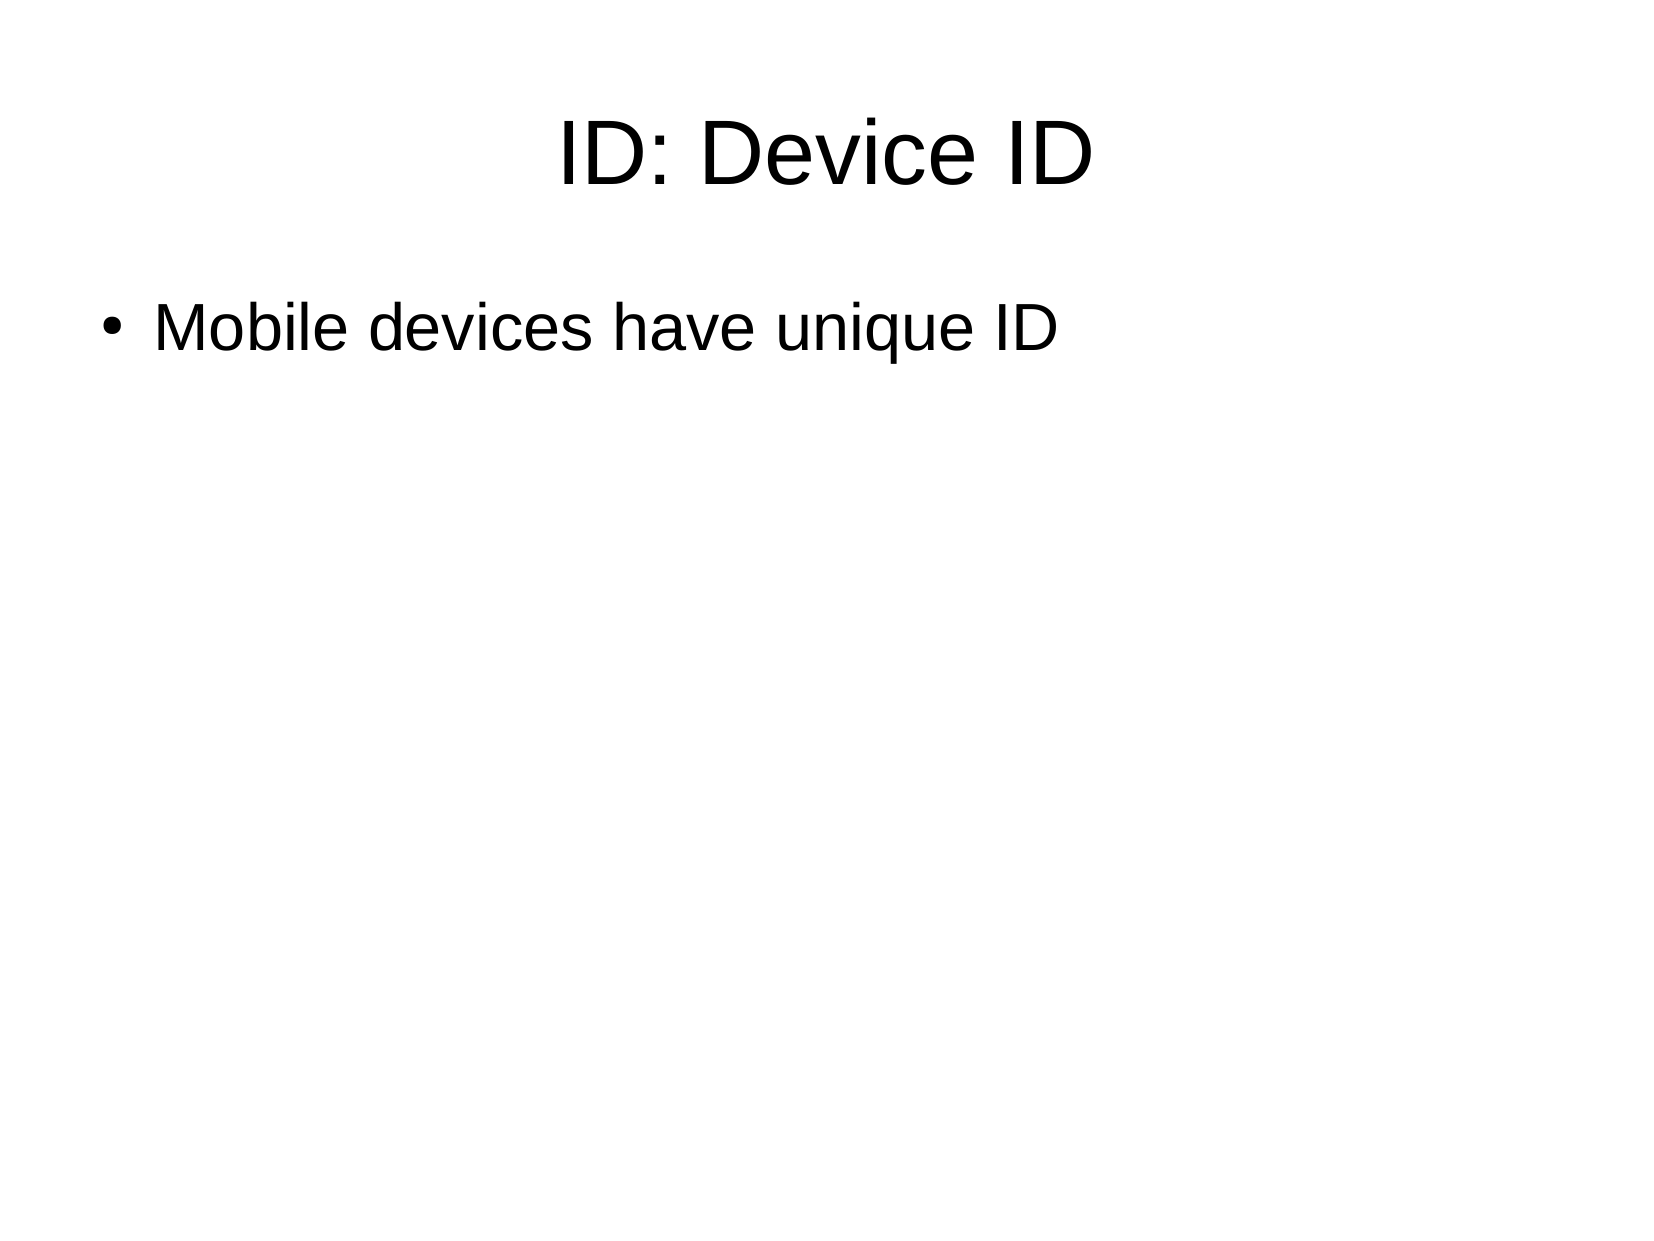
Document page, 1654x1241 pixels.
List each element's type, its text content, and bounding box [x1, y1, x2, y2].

title ID: Device ID [82, 49, 1571, 257]
list Mobile devices have unique ID [82, 290, 1538, 1010]
